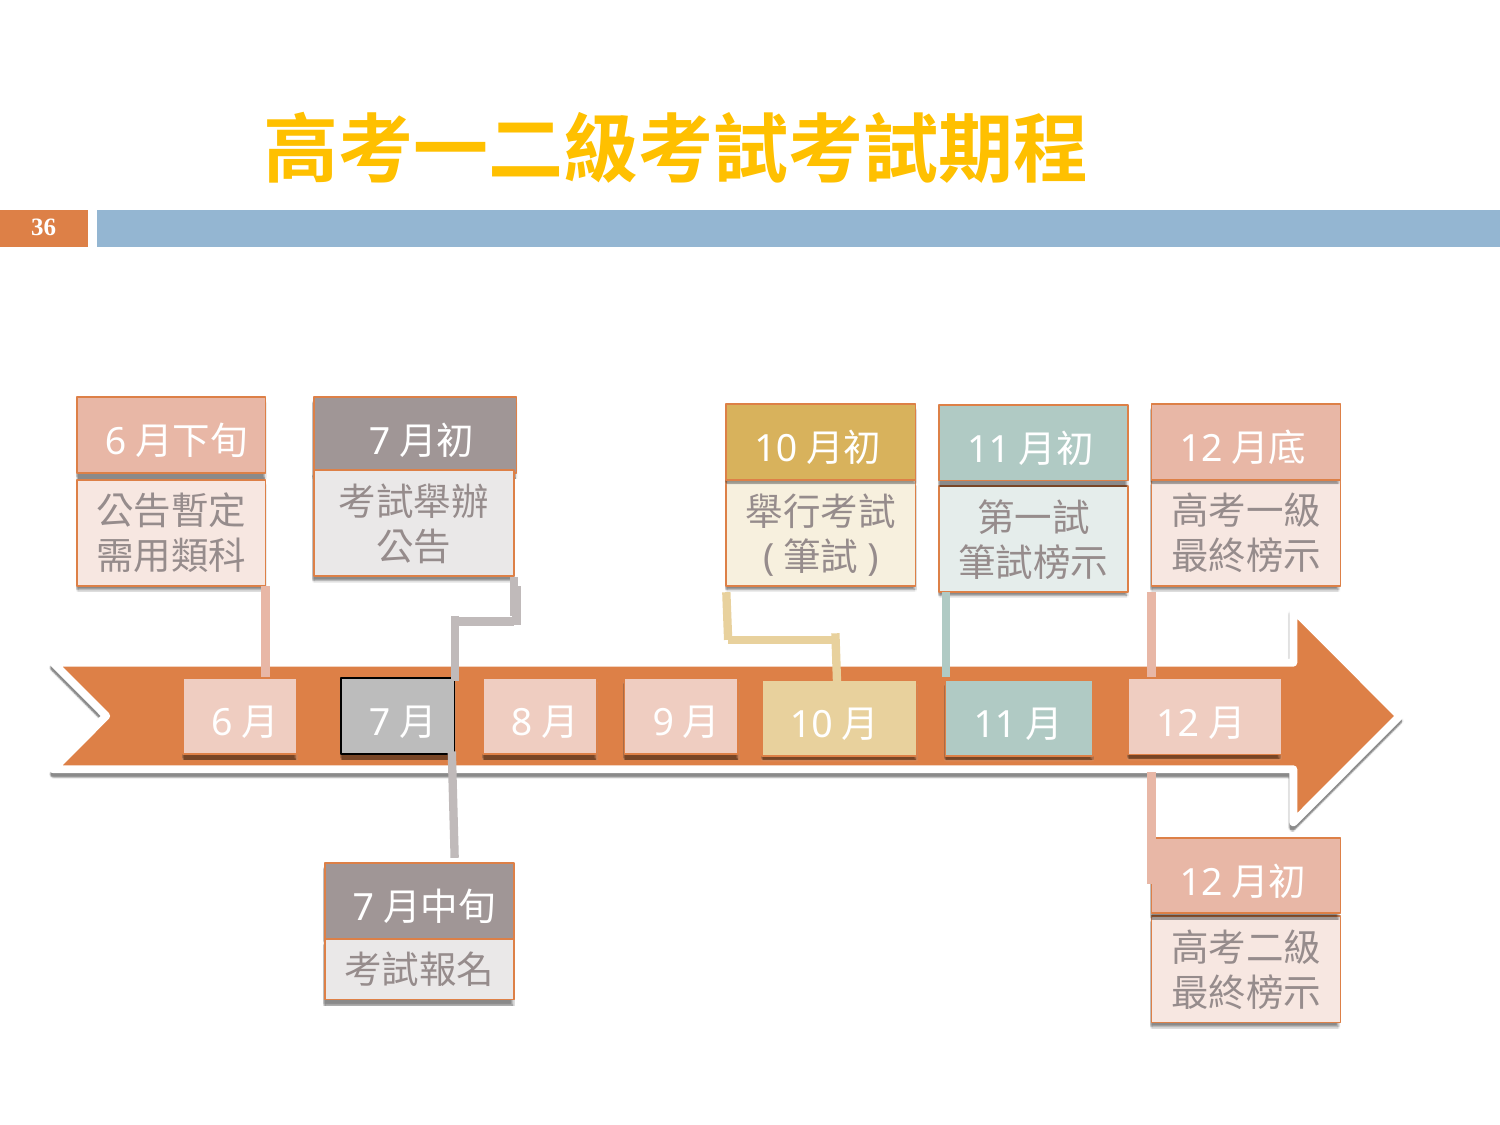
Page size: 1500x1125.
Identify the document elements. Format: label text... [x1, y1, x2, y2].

text_box 10月初 [726, 404, 916, 480]
text_box 考試報名 [324, 939, 514, 1000]
text_box [455, 609, 1400, 823]
text_box 第一試 筆試榜示 [939, 487, 1128, 593]
text_box 12月 [1128, 678, 1282, 755]
text_box 10月 [761, 680, 917, 757]
text_box 9月 [624, 678, 739, 754]
text_box 高考二級 最終榜示 [1151, 920, 1341, 1023]
text_box 11月 [945, 680, 1093, 757]
text_box 舉行考試 (筆試) [726, 485, 916, 587]
title 高考一二級考試考試期程 [248, 66, 1377, 227]
text_box 公告暫定需用類科 [76, 479, 266, 586]
text_box 11月初 [939, 404, 1128, 481]
text_box 7月中旬 [324, 863, 514, 938]
text_box 6月 [183, 678, 298, 754]
text_box [53, 662, 451, 770]
text_box 高考一級 最終榜示 [1151, 484, 1341, 586]
text_box 8月 [482, 678, 597, 754]
text_box 考試舉辦公告 [313, 470, 514, 577]
text_box 7月初 [313, 397, 517, 473]
text_box 35 [0, 208, 88, 249]
text_box 7月 [340, 678, 455, 754]
text_box 12月初 [1151, 837, 1341, 914]
text_box 6月下旬 [76, 397, 266, 473]
text_box 12月底 [1151, 404, 1341, 480]
